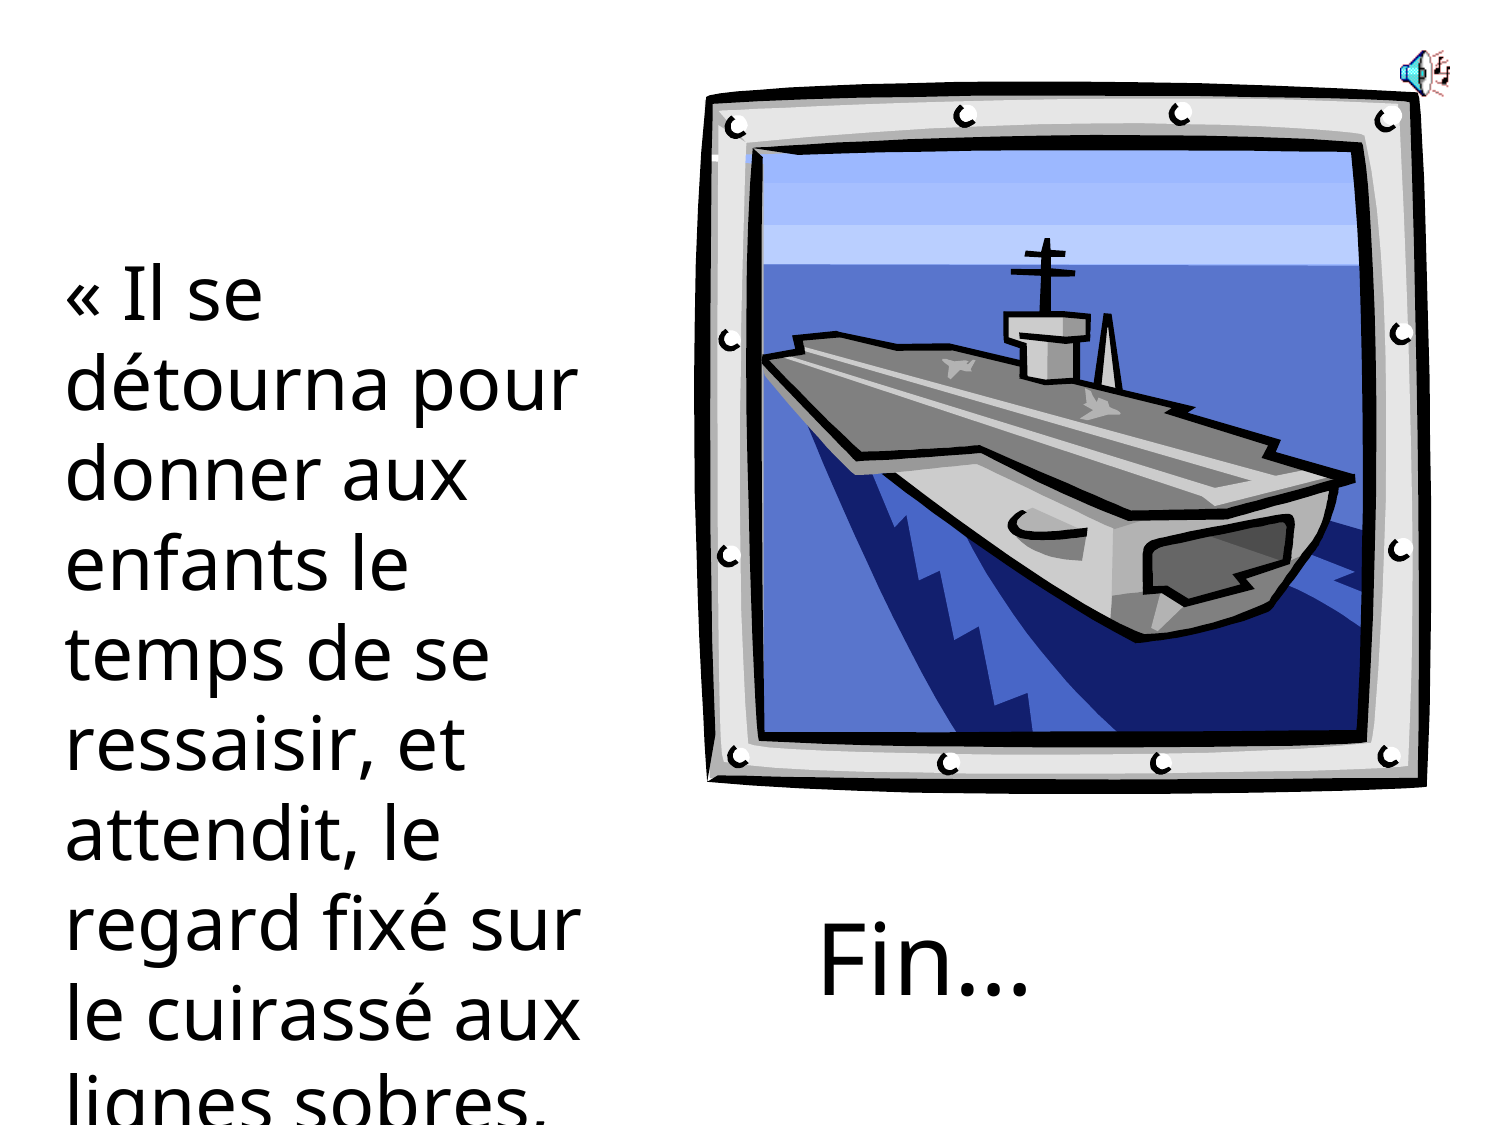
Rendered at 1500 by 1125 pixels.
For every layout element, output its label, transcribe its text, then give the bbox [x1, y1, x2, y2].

text_box « Il se détourna pour donner aux enfants le temps de se ressaisir, et attendit, le regard fixé sur le cuirassé aux lignes sobres, immobile au loin. » [49, 237, 613, 1125]
title Fin… [799, 862, 1050, 1051]
picture [687, 49, 1450, 801]
